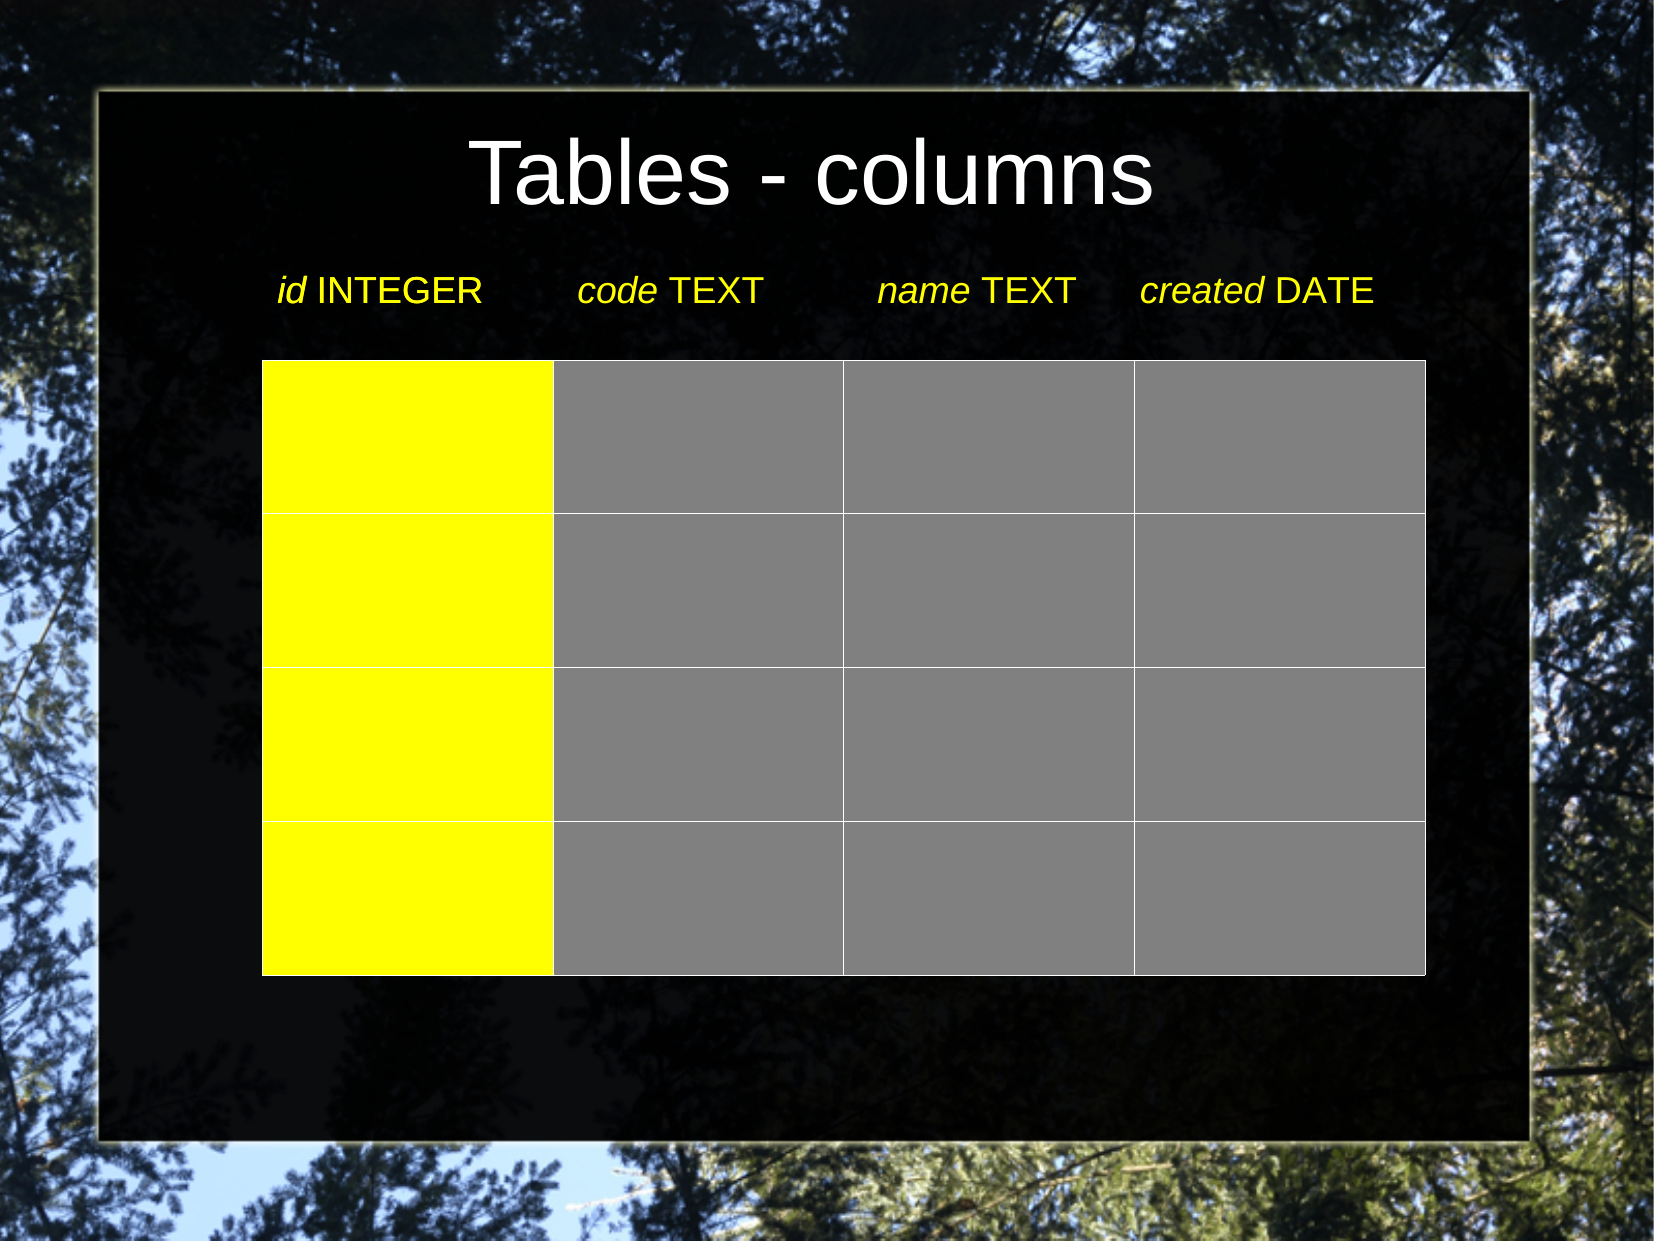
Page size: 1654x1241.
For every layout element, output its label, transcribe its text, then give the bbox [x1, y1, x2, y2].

table_cell [554, 668, 843, 821]
table_cell [263, 822, 553, 975]
table_cell [844, 822, 1134, 975]
picture [0, 0, 1654, 1241]
table_header [844, 361, 1134, 513]
text_box created DATE [1125, 262, 1426, 320]
table_cell [554, 514, 843, 667]
title Tables - columns [88, 95, 1536, 250]
text_box code TEXT [562, 262, 826, 320]
text_box name TEXT [862, 262, 1125, 320]
table_header [1135, 361, 1425, 513]
table_header [263, 361, 553, 513]
table_header [554, 361, 843, 513]
table_cell [1135, 668, 1425, 821]
table_cell [1135, 822, 1425, 975]
table_cell [263, 668, 553, 821]
table_cell [554, 822, 843, 975]
table_cell [263, 514, 553, 667]
table_cell [844, 514, 1134, 667]
table_cell [844, 668, 1134, 821]
text_box id INTEGER [262, 262, 526, 320]
table_cell [1135, 514, 1425, 667]
